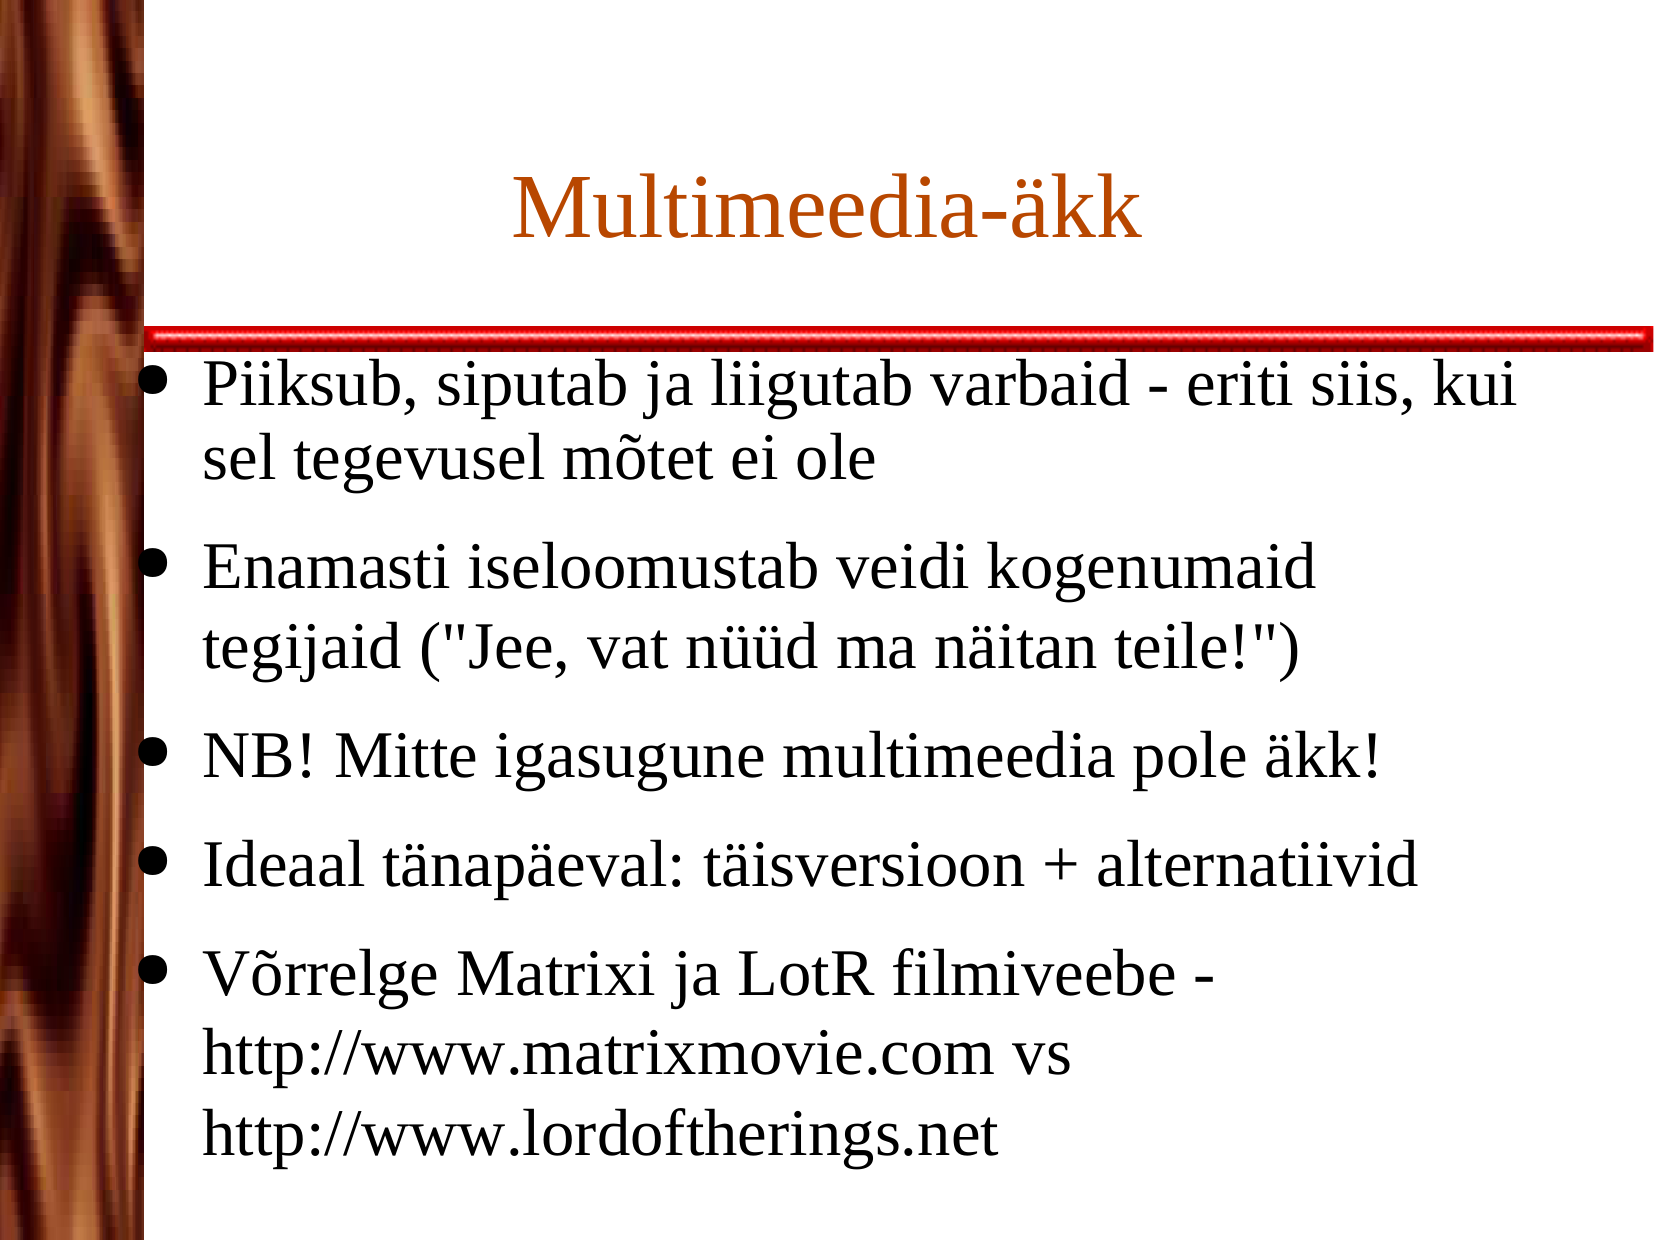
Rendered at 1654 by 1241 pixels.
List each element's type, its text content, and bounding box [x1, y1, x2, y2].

picture [0, 0, 1654, 1240]
list Piiksub, siputab ja liigutab varbaid - eriti siis, kui sel tegevusel mõtet ei ole Enamasti iseloomustab veidi kogenumaid tegijaid ("Jee, vat nüüd ma näitan teile!") NB! Mitte igasugune multimeedia pole äkk! Ideaal tänapäeval: täisversioon + alternatiivid Võrrelge Matrixi ja LotR filmiveebe - http://www.matrixmovie.com vs http://www.lordoftherings.net [121, 344, 1533, 1169]
title Multimeedia-äkk [121, 102, 1533, 310]
